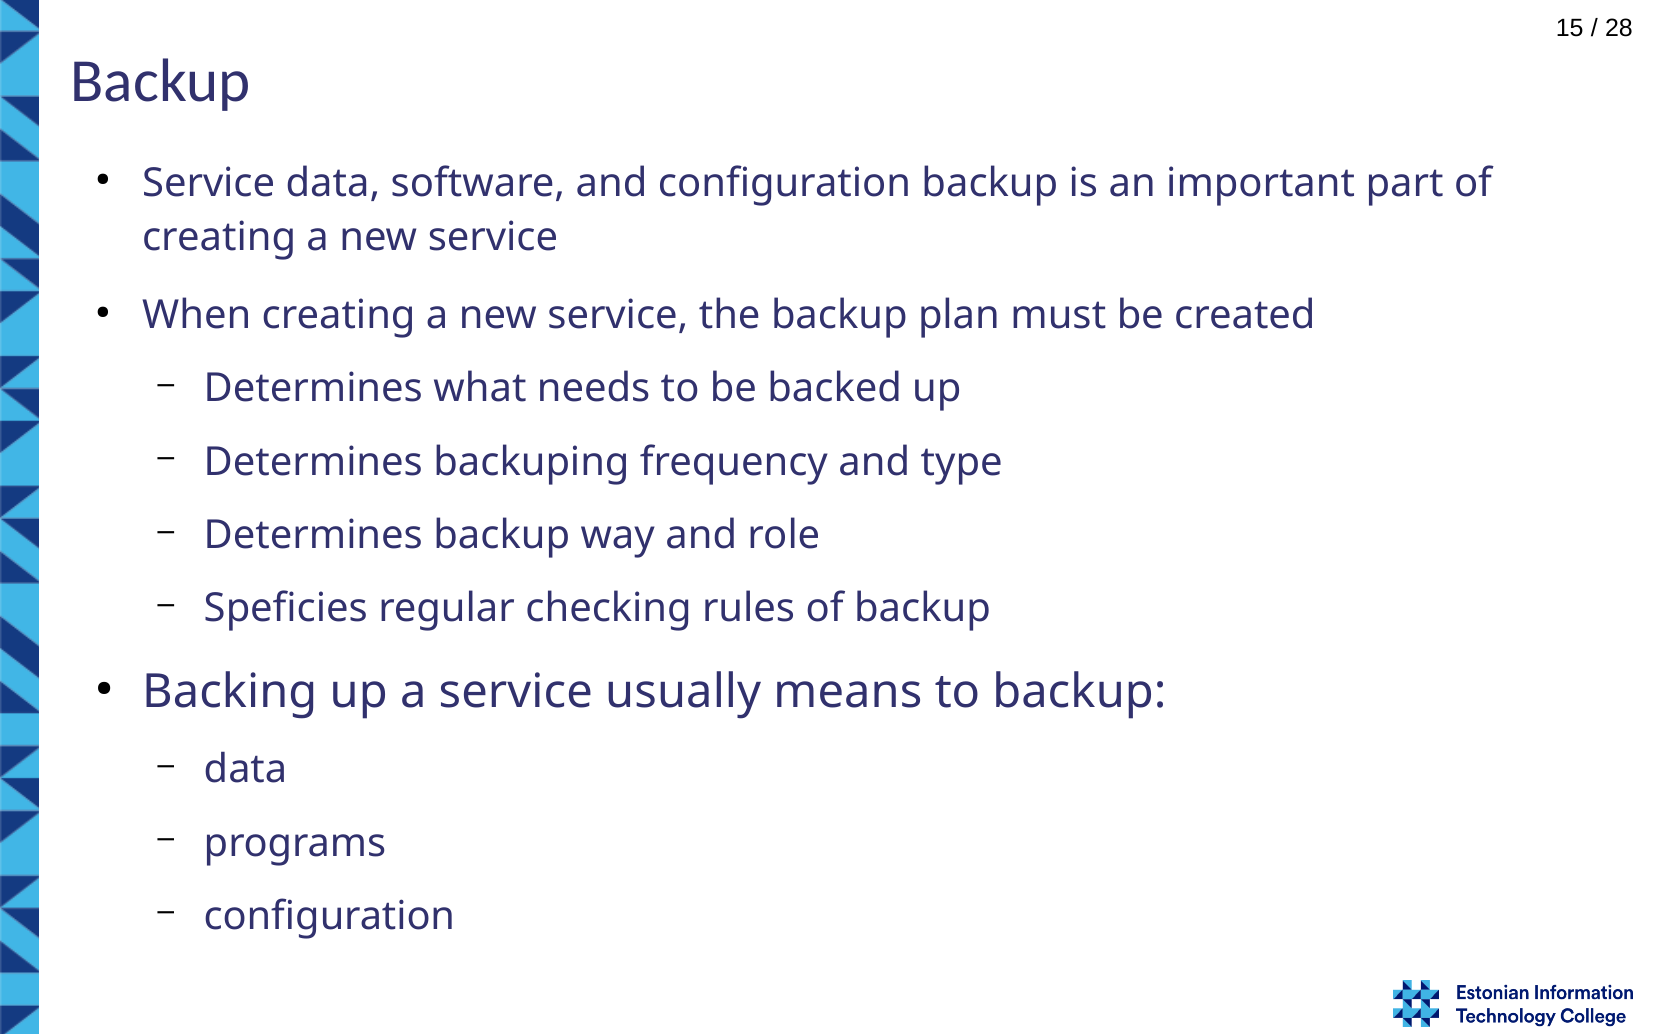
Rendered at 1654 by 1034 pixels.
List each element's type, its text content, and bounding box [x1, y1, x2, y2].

title Backup [70, 41, 1630, 130]
list Service data, software, and configuration backup is an important part of creating a new service When creating a new service, the backup plan must be created Determines what needs to be backed up Determines backuping frequency and type Determines backup way and role Speficies regular checking rules of backup Backing up a service usually means to backup: data programs configuration [80, 153, 1536, 945]
picture [1393, 980, 1633, 1027]
